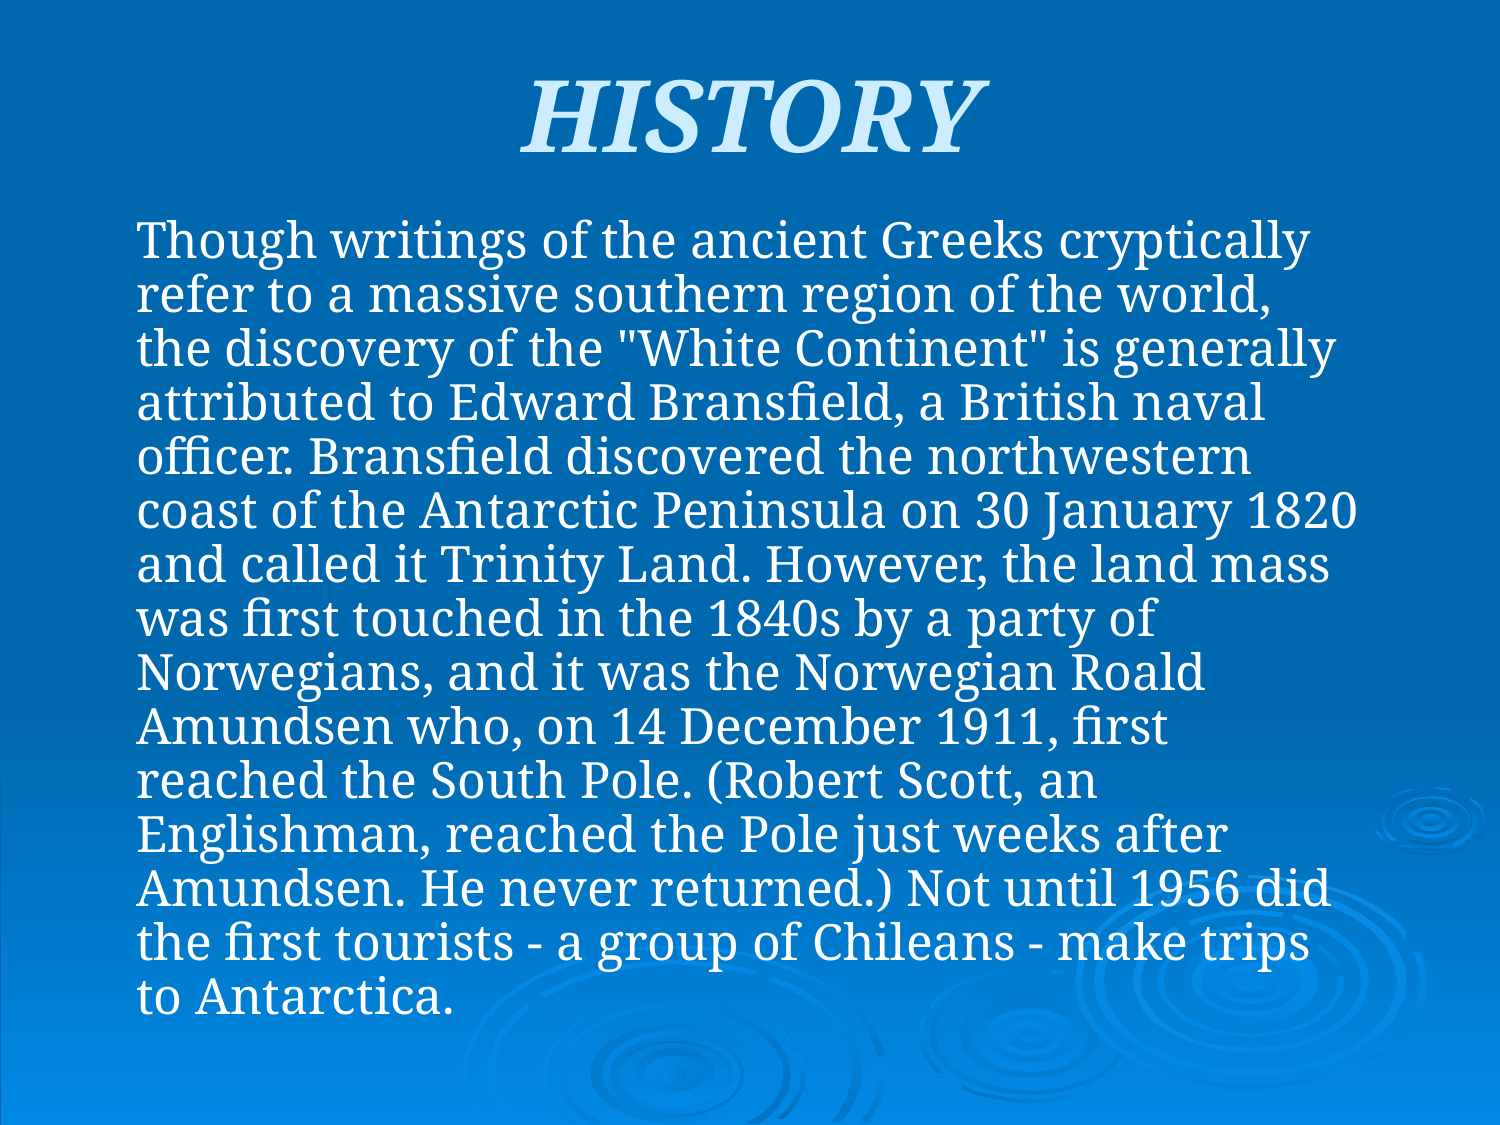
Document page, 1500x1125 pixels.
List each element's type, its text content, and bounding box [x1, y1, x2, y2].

title HISTORY [76, 19, 1427, 206]
list Though writings of the ancient Greeks cryptically refer to a massive southern region of the world, the discovery of the "White Continent" is generally attributed to Edward Bransfield, a British naval officer. Bransfield discovered the northwestern coast of the Antarctic Peninsula on 30 January 1820 and called it Trinity Land. However, the land mass was first touched in the 1840s by a party of Norwegians, and it was the Norwegian Roald Amundsen who, on 14 December 1911, first reached the South Pole. (Robert Scott, an Englishman, reached the Pole just weeks after Amundsen. He never returned.) Not until 1956 did the first tourists - a group of Chileans - make trips to Antarctica. [64, 208, 1376, 1102]
